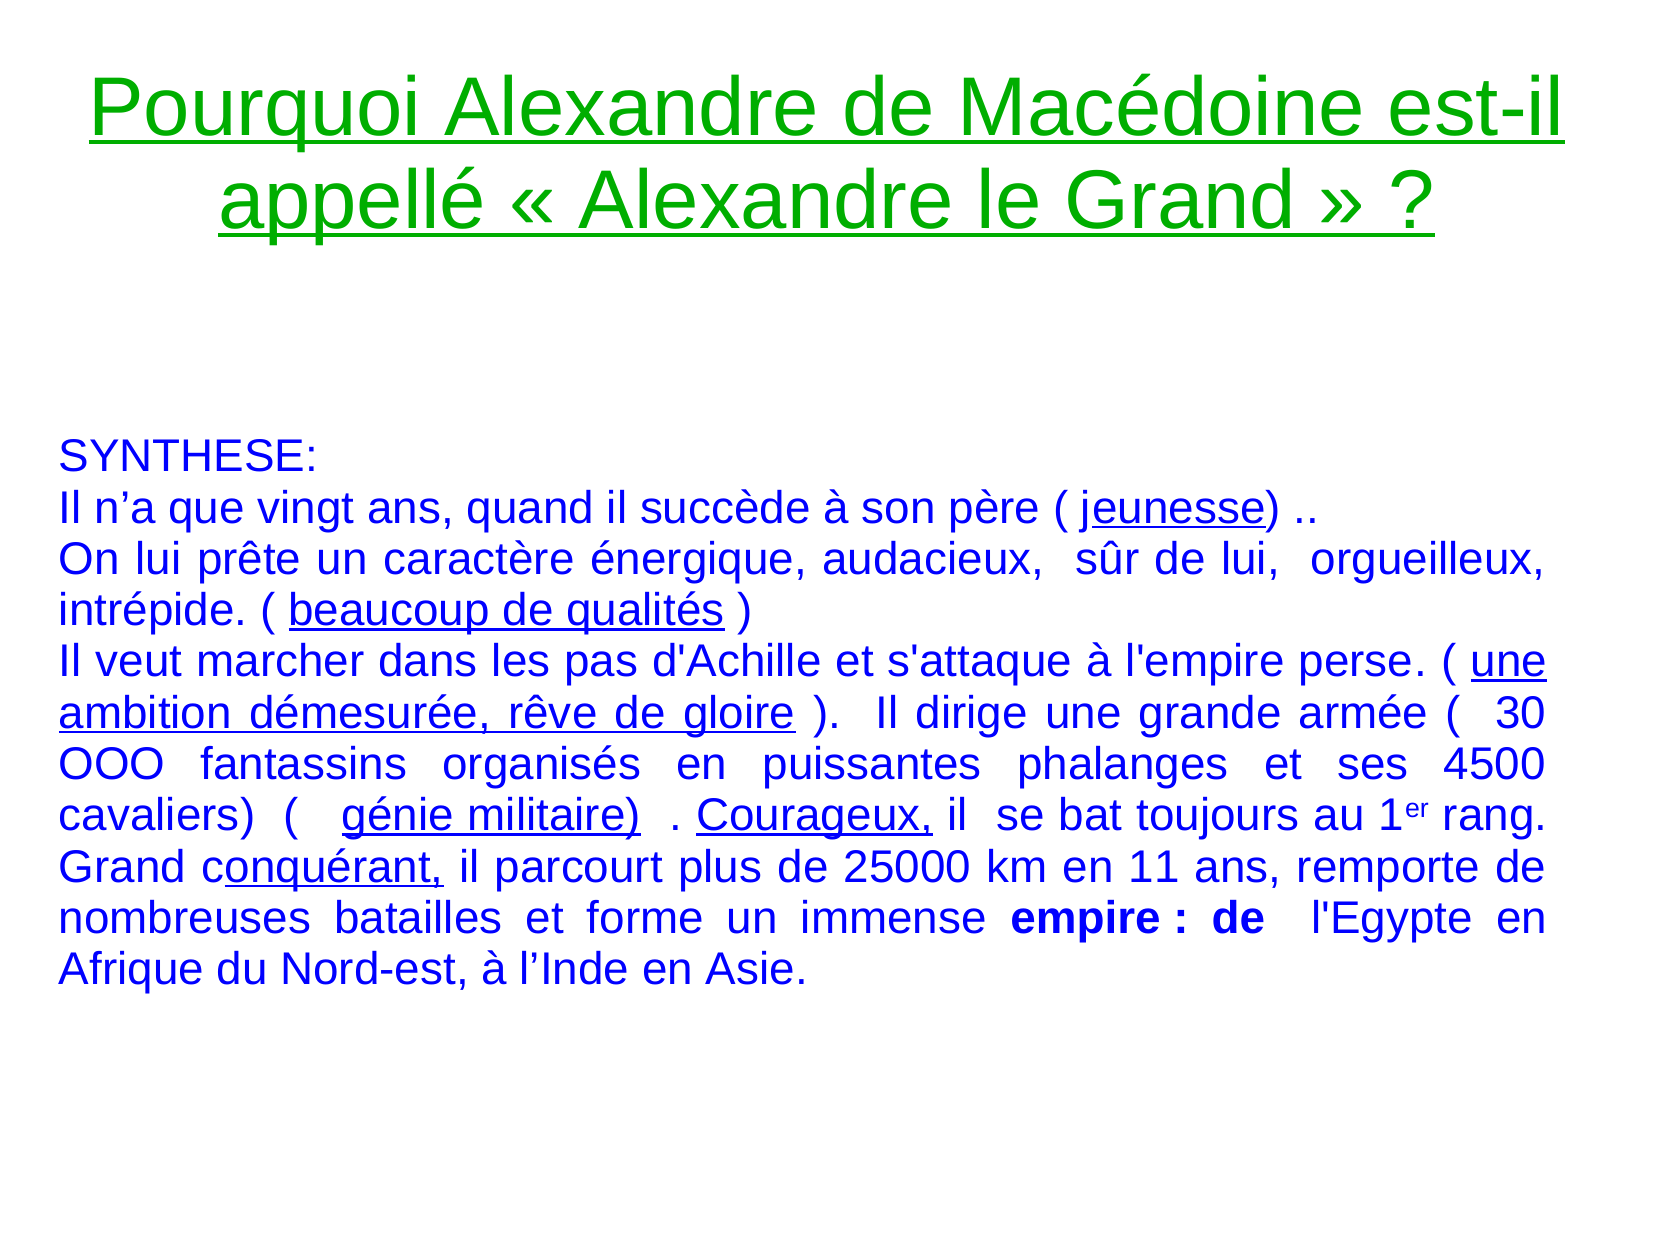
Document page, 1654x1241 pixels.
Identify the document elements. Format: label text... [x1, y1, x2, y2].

title Pourquoi Alexandre de Macédoine est-il appellé « Alexandre le Grand » ? [82, 56, 1571, 250]
subtitle SYNTHESE: Il n’a que vingt ans, quand il succède à son père ( jeunesse) .. On lui prête un caractère énergique, audacieux, sûr de lui, orgueilleux, intrépide. ( beaucoup de qualités ) Il veut marcher dans les pas d'Achille et s'attaque à l'empire perse. ( une ambition démesurée, rêve de gloire ). Il dirige une grande armée ( 30 OOO fantassins organisés en puissantes phalanges et ses 4500 cavaliers) ( génie militaire) . Courageux, il se bat toujours au 1er rang. Grand conquérant, il parcourt plus de 25000 km en 11 ans, remporte de nombreuses batailles et forme un immense empire : de l'Egypte en Afrique du Nord-est, à l’Inde en Asie. [59, 354, 1548, 1173]
